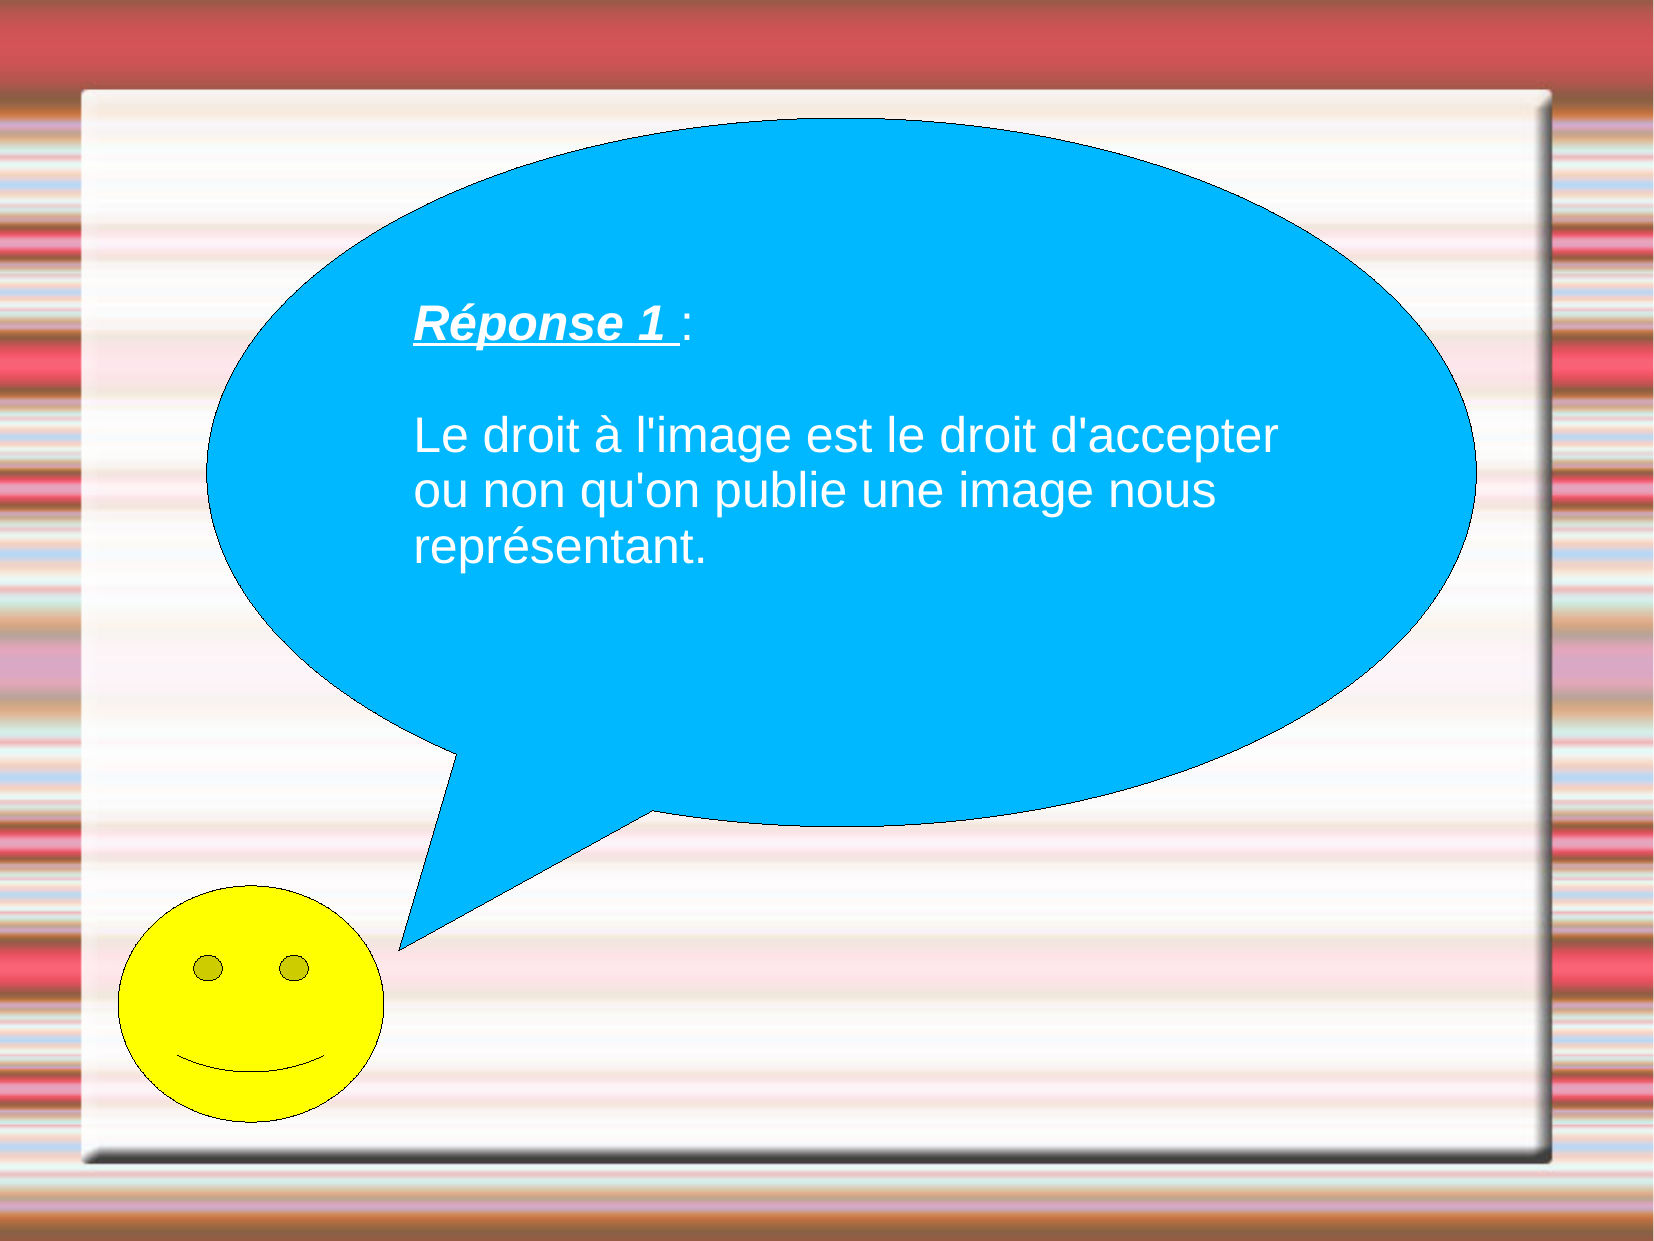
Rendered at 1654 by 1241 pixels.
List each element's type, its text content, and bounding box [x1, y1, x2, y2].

text_box [118, 885, 384, 1123]
picture [0, 0, 1654, 1241]
text_box Réponse 1 : Le droit à l'image est le droit d'accepter ou non qu'on publie une image nous représentant. [413, 295, 1300, 688]
text_box [206, 118, 1477, 951]
